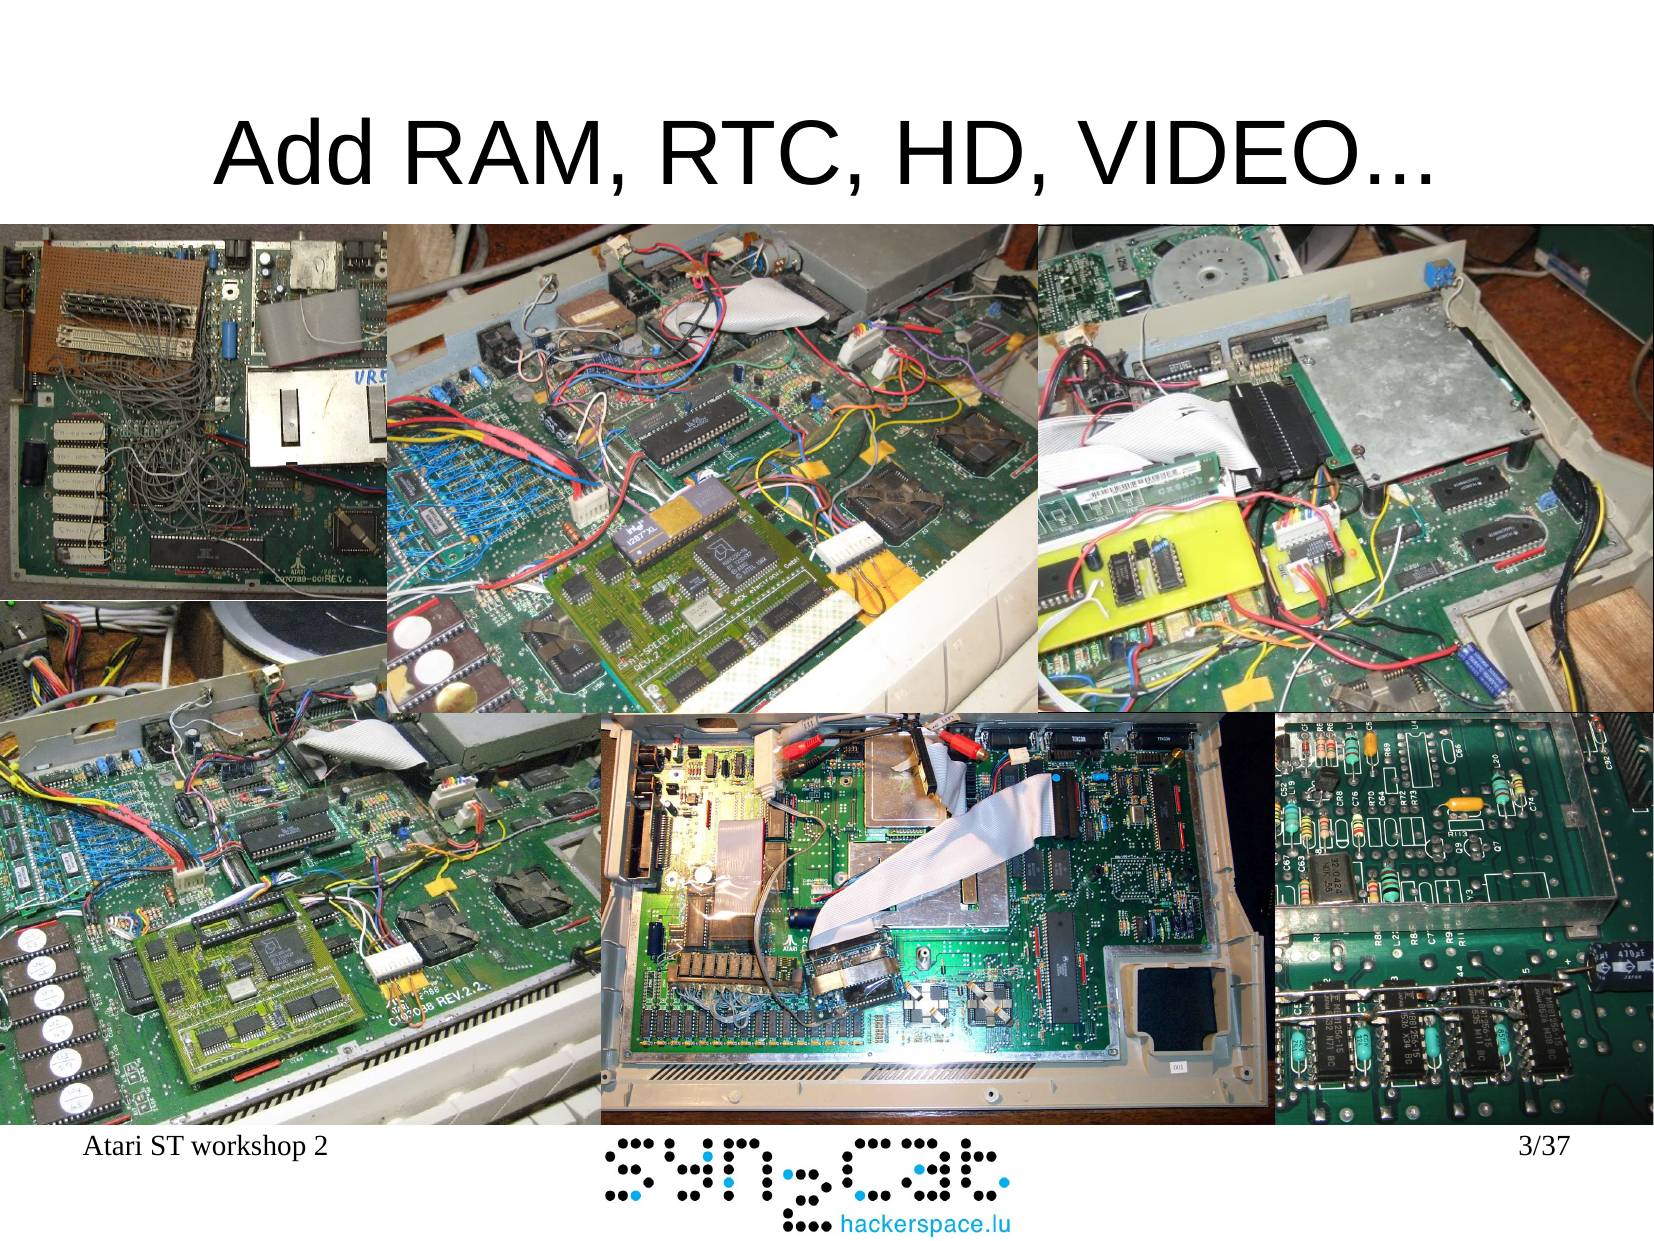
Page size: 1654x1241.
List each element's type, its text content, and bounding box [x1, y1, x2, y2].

picture [0, 224, 1654, 1241]
title Add RAM, RTC, HD, VIDEO... [82, 49, 1571, 224]
